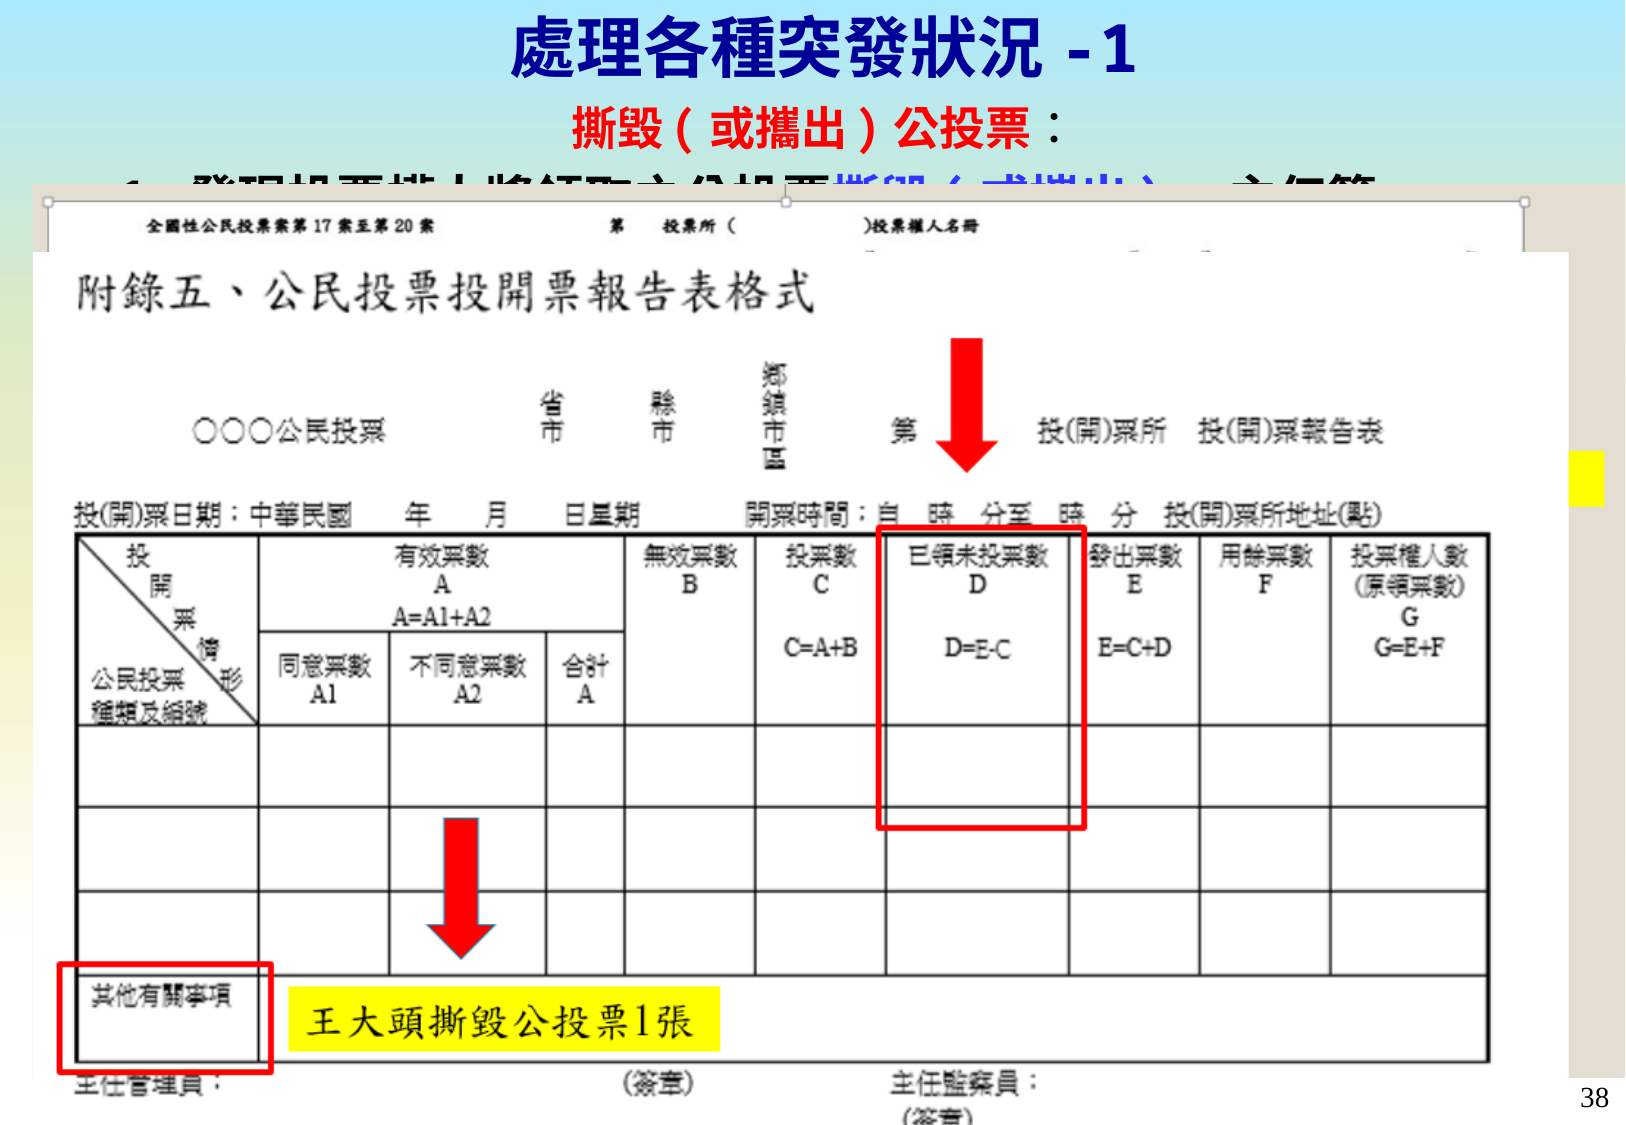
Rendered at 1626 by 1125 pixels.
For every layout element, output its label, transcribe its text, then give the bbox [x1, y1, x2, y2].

list 撕毀(或攜出)公投票： 1.發現投票權人將領取之公投票撕毀(或攜出)，主任管 理員應會同主任監察員，請警衛人員將該投票權人予 以留置，另通報選舉委員會監察小組。 2.將撕毀(或攜出)之公投票收回，並將事實附記於投票 權人名冊內該投票權人備註欄內。 3.收回之公投票另外包封，列入已領未投票數計算，並 將事實附記於投（開）票報告表之「其他有關事項」 欄內。如撕毀之公投票，經投票權人投入票匭者，以 ？?票計。 [103, 91, 1545, 184]
text_box 38 [1285, 1070, 1625, 1125]
picture [0, 0, 1626, 1125]
title 處理各種突發狀況-1 [154, 0, 1495, 91]
